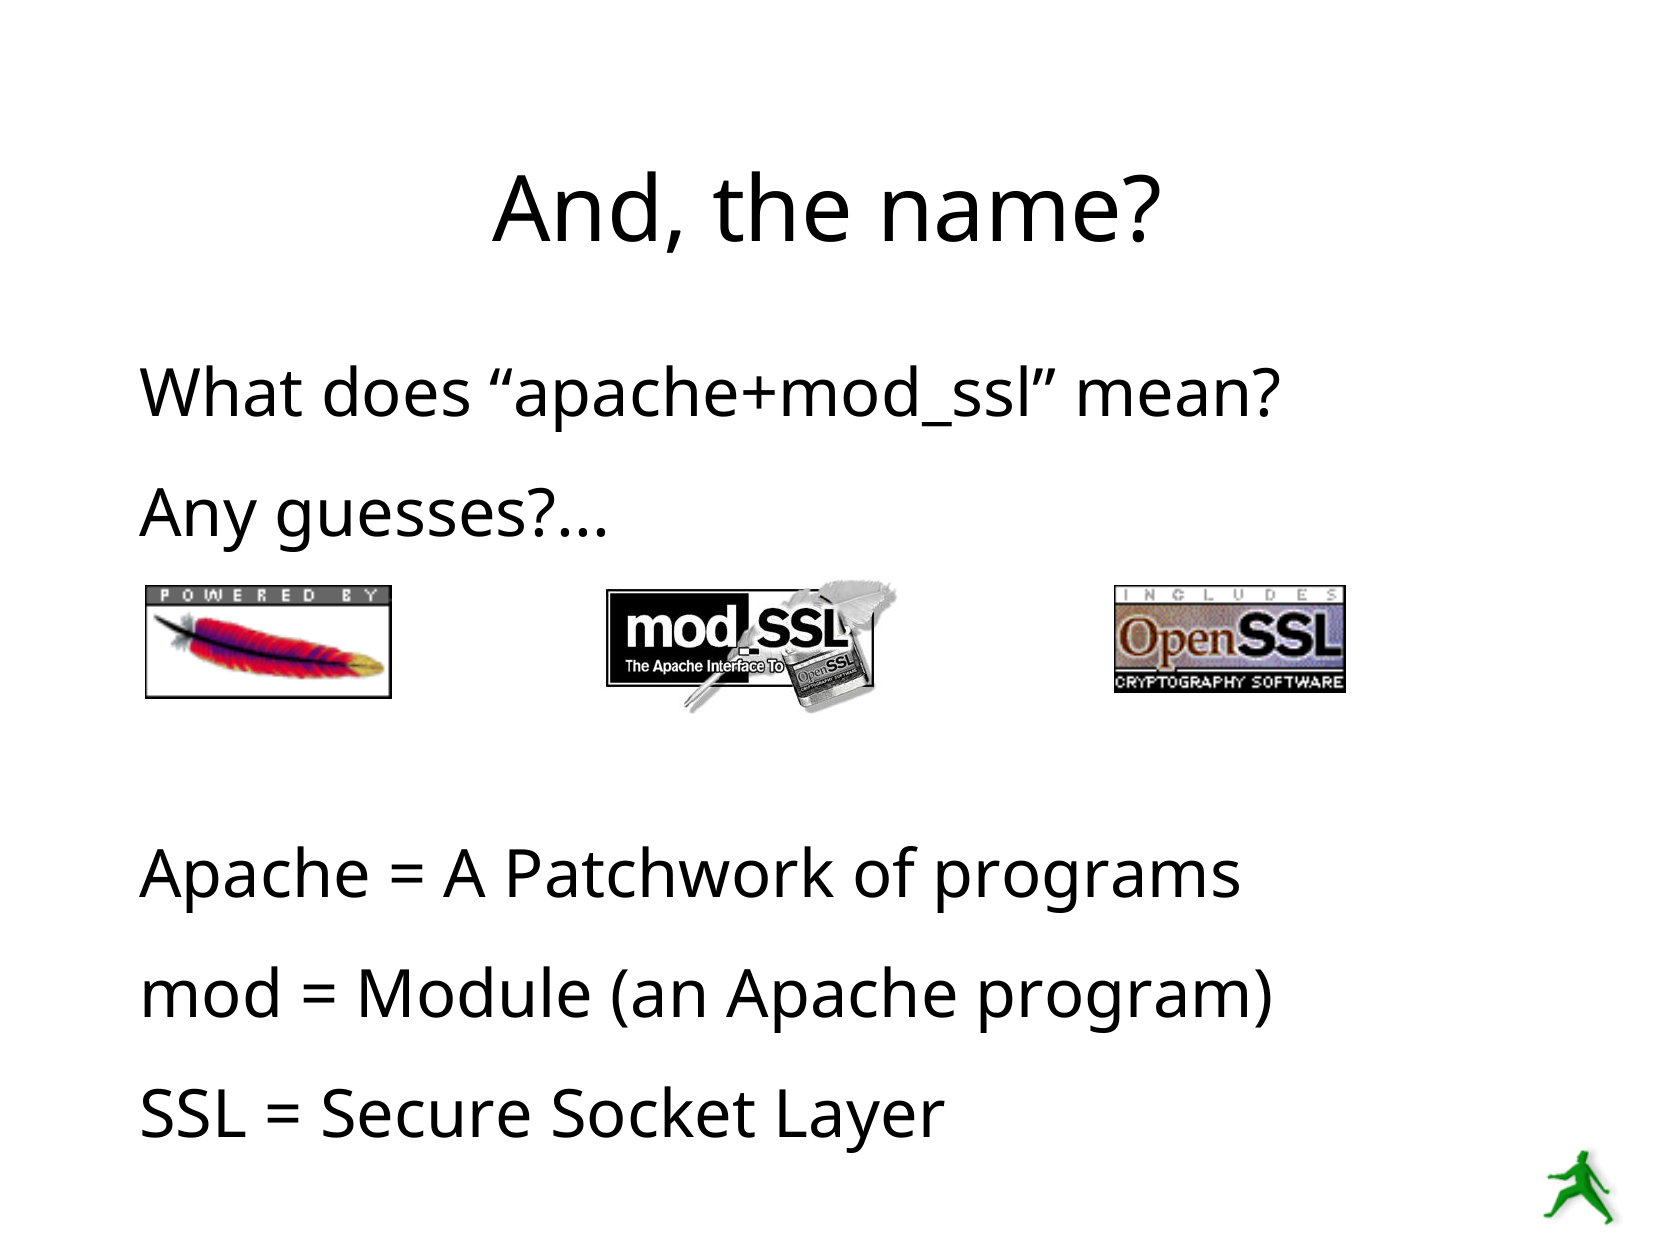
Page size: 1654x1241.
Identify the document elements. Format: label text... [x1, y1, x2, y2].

picture [1114, 585, 1346, 693]
picture [1541, 1135, 1634, 1227]
list What does “apache+mod_ssl” mean? Any guesses?... Apache = A Patchwork of programs mod = Module (an Apache program) SSL = Secure Socket Layer [121, 344, 1534, 1127]
picture [145, 585, 392, 699]
title And, the name? [121, 102, 1534, 311]
picture [585, 578, 898, 714]
